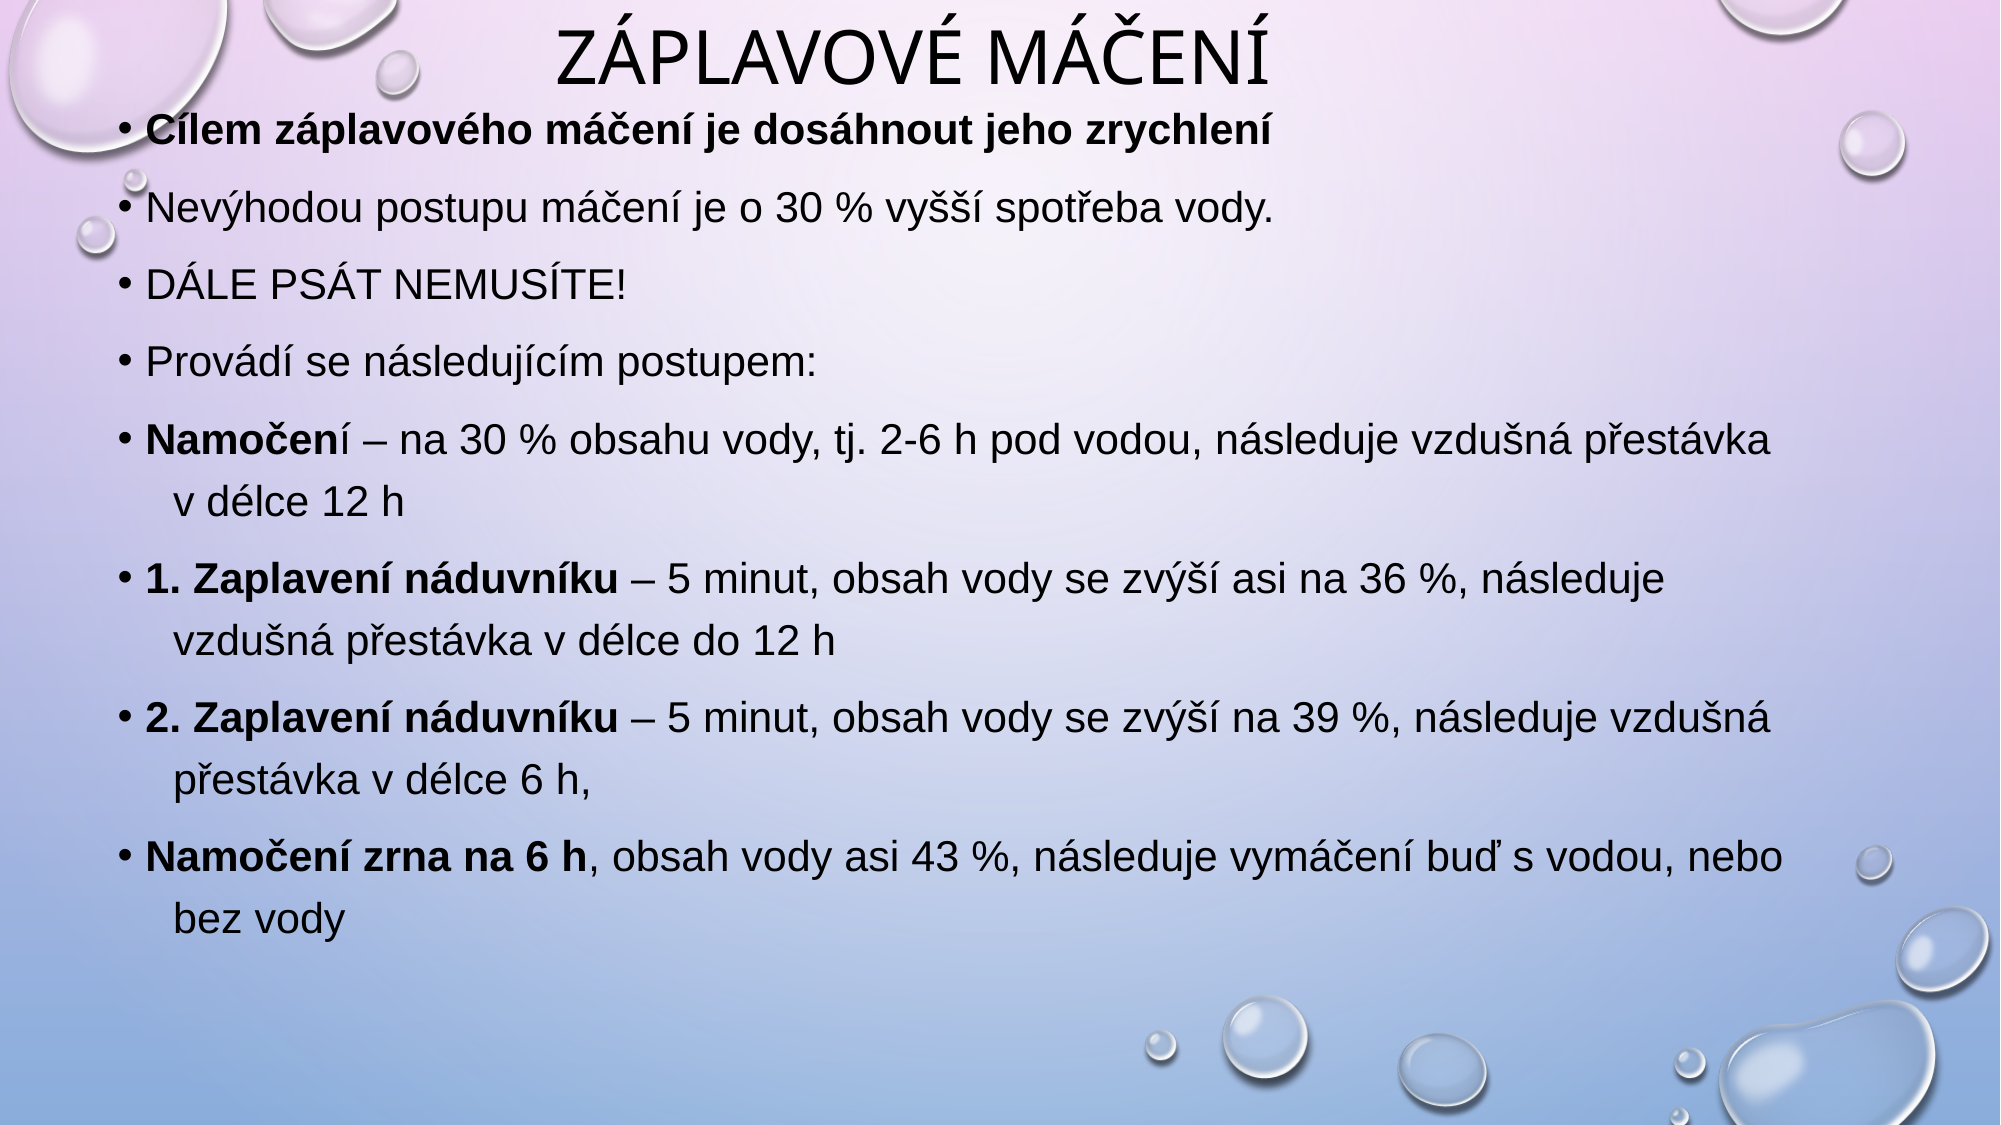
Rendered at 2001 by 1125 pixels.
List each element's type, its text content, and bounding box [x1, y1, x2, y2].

title Záplavové máčení [0, 0, 1851, 364]
list Cílem záplavového máčení je dosáhnout jeho zrychlení Nevýhodou postupu máčení je o 30 % vyšší spotřeba vody. DÁLE PSÁT NEMUSÍTE! Provádí se následujícím postupem: Namočení – na 30 % obsahu vody, tj. 2-6 h pod vodou, následuje vzdušná přestávka v délce 12 h 1. Zaplavení náduvníku – 5 minut, obsah vody se zvýší asi na 36 %, následuje vzdušná přestávka v délce do 12 h 2. Zaplavení náduvníku – 5 minut, obsah vody se zvýší na 39 %, následuje vzdušná přestávka v délce 6 h, Namočení zrna na 6 h, obsah vody asi 43 %, následuje vymáčení buď s vodou, nebo bez vody [102, 84, 1851, 951]
